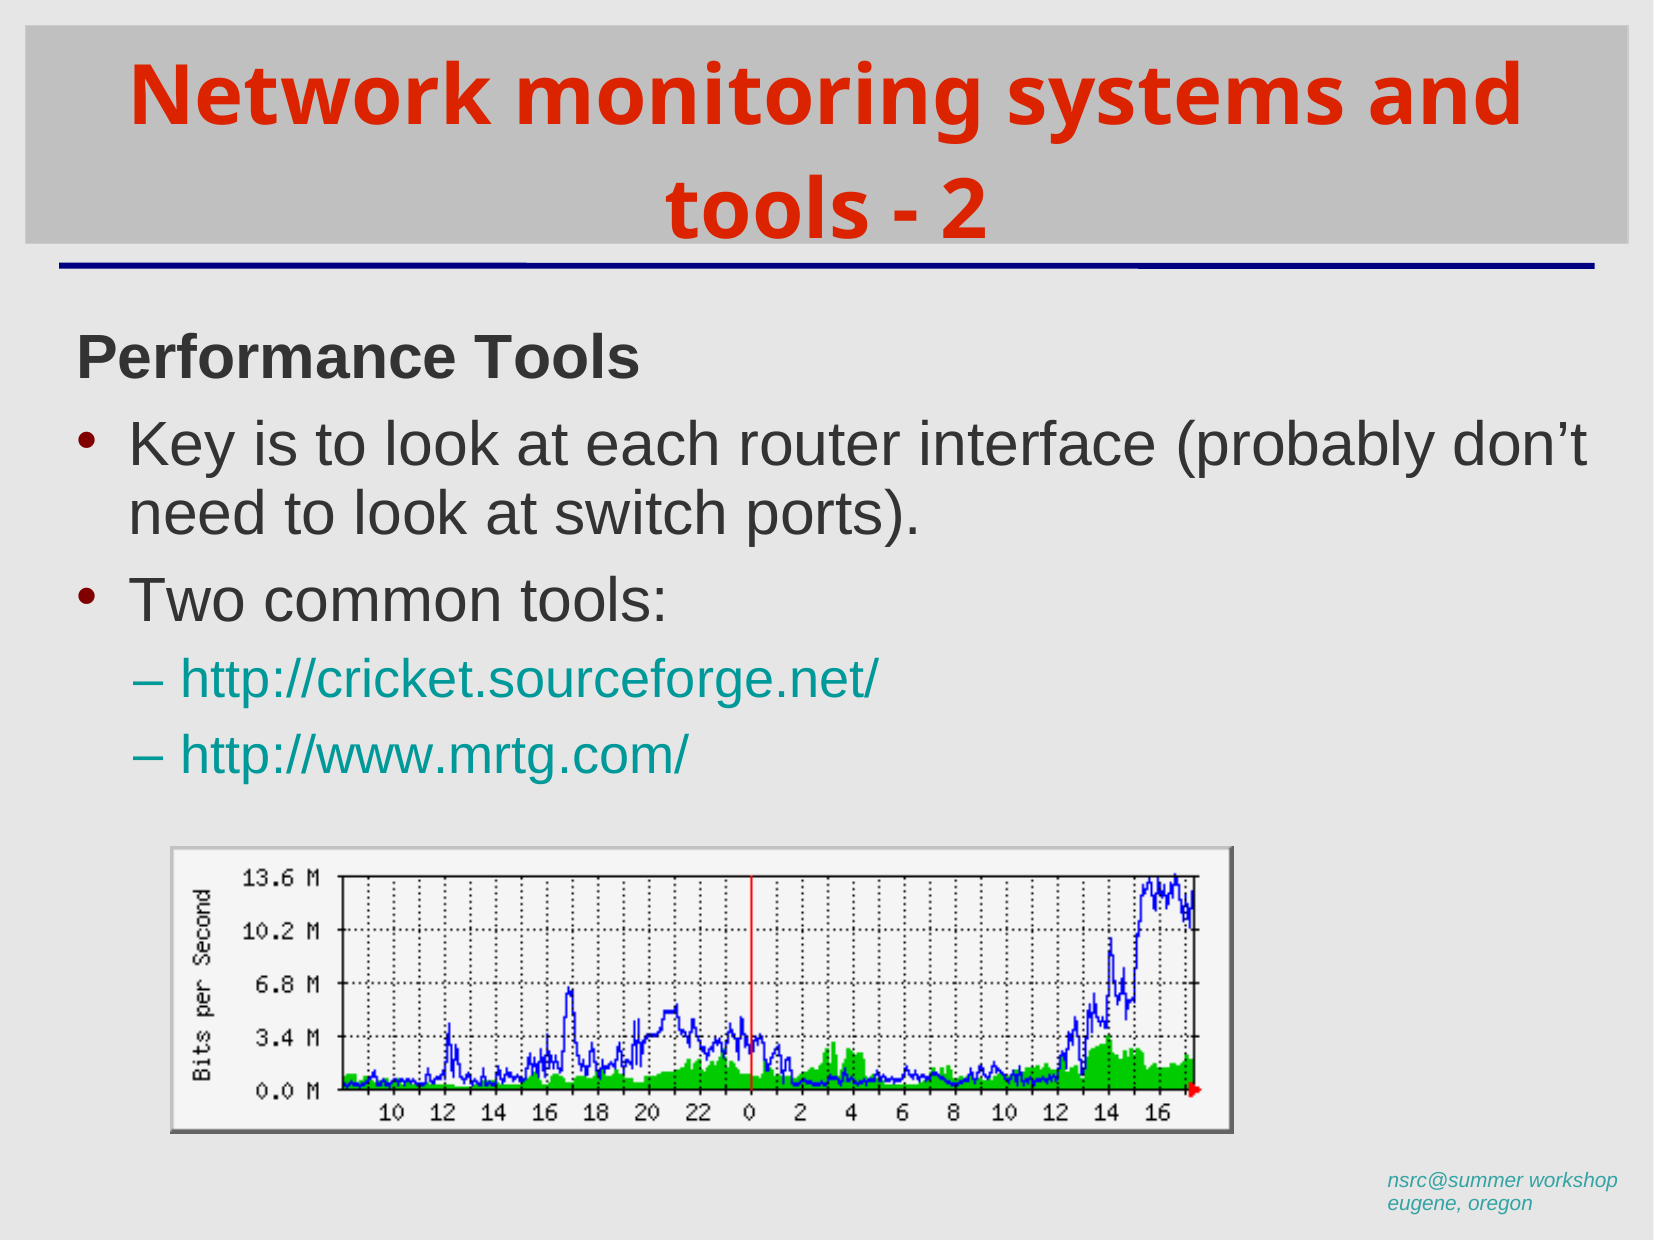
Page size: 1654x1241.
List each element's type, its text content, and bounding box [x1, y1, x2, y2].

title Network monitoring systems and tools - 2 [121, 52, 1532, 247]
picture [170, 846, 1234, 1134]
list Performance Tools Key is to look at each router interface (probably don’t need to look at switch ports). Two common tools: http://cricket.sourceforge.net/ http://www.mrtg.com/ [59, 322, 1593, 1131]
